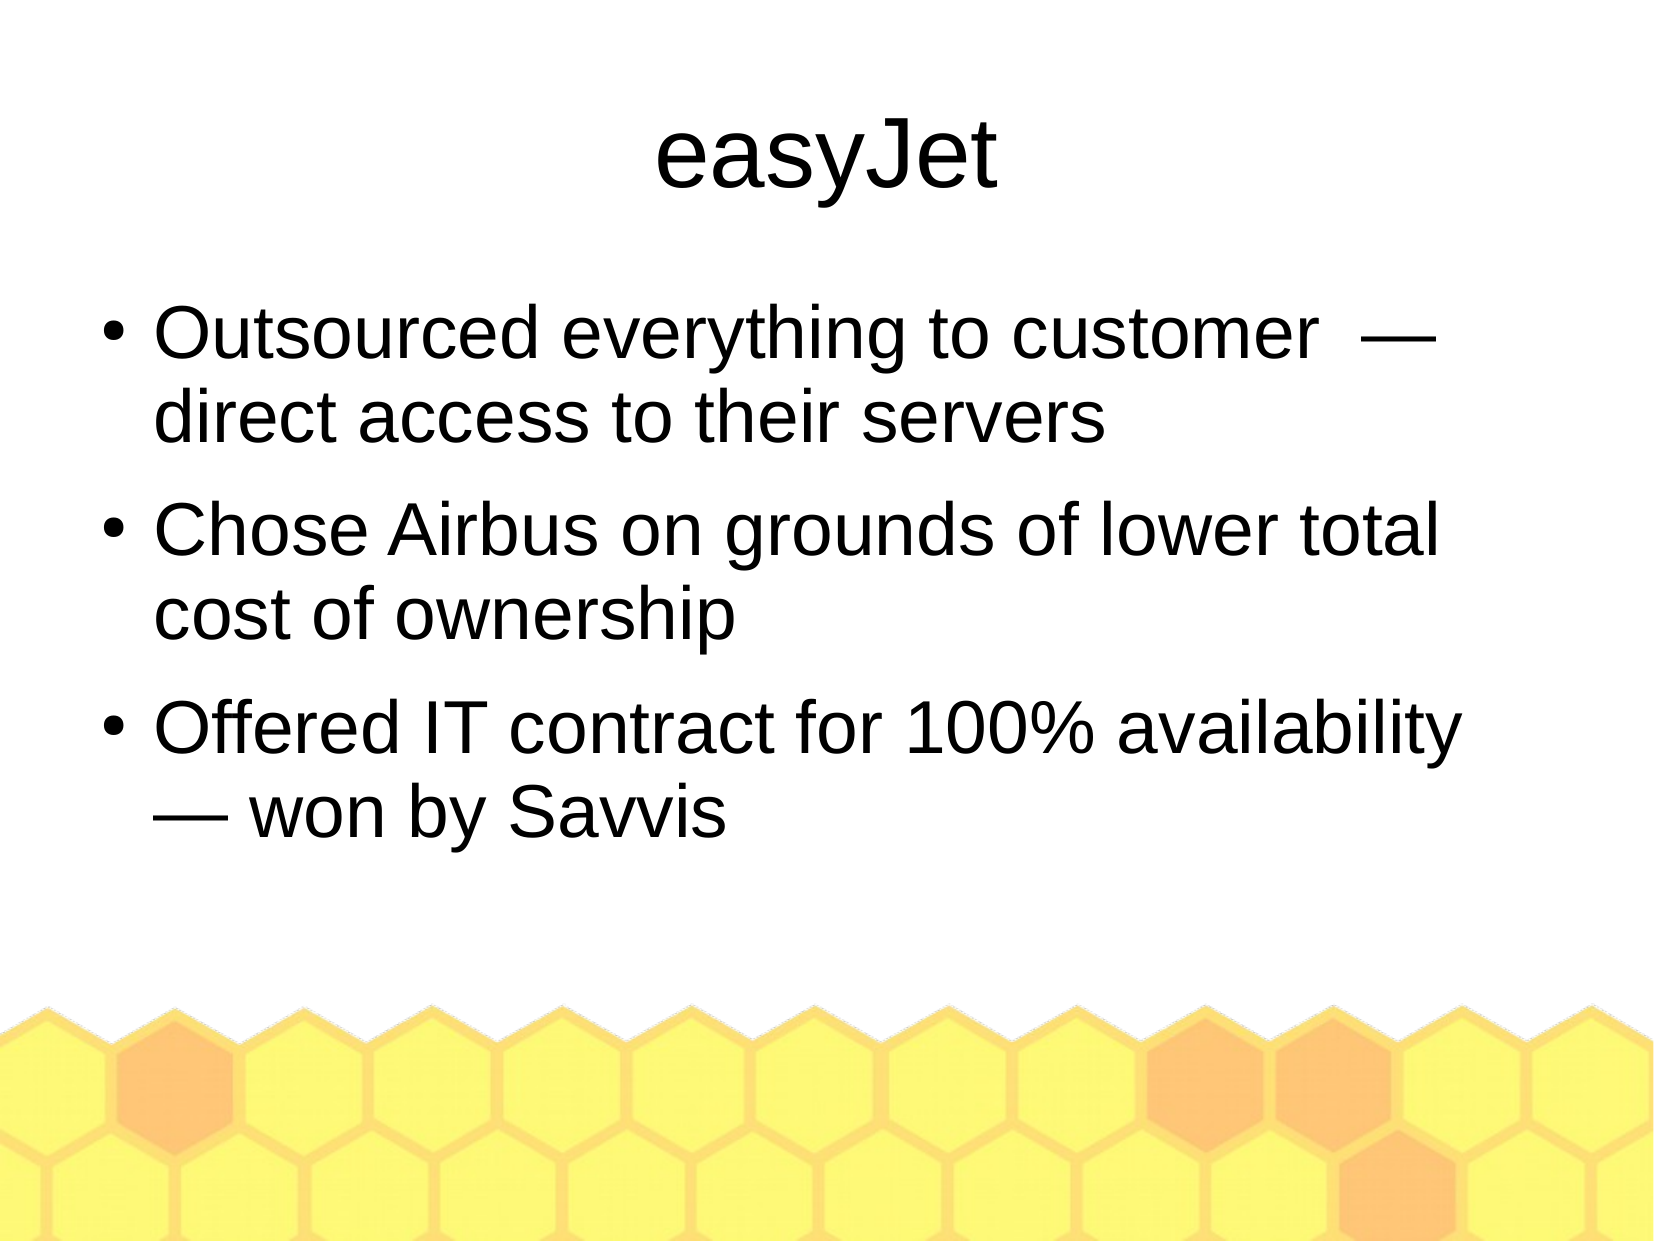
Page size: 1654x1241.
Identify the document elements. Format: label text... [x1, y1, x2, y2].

list Outsourced everything to customer — direct access to their servers Chose Airbus on grounds of lower total cost of ownership Offered IT contract for 100% availability — won by Savvis [82, 290, 1571, 1010]
picture [0, 1001, 1654, 1241]
title easyJet [82, 49, 1571, 257]
